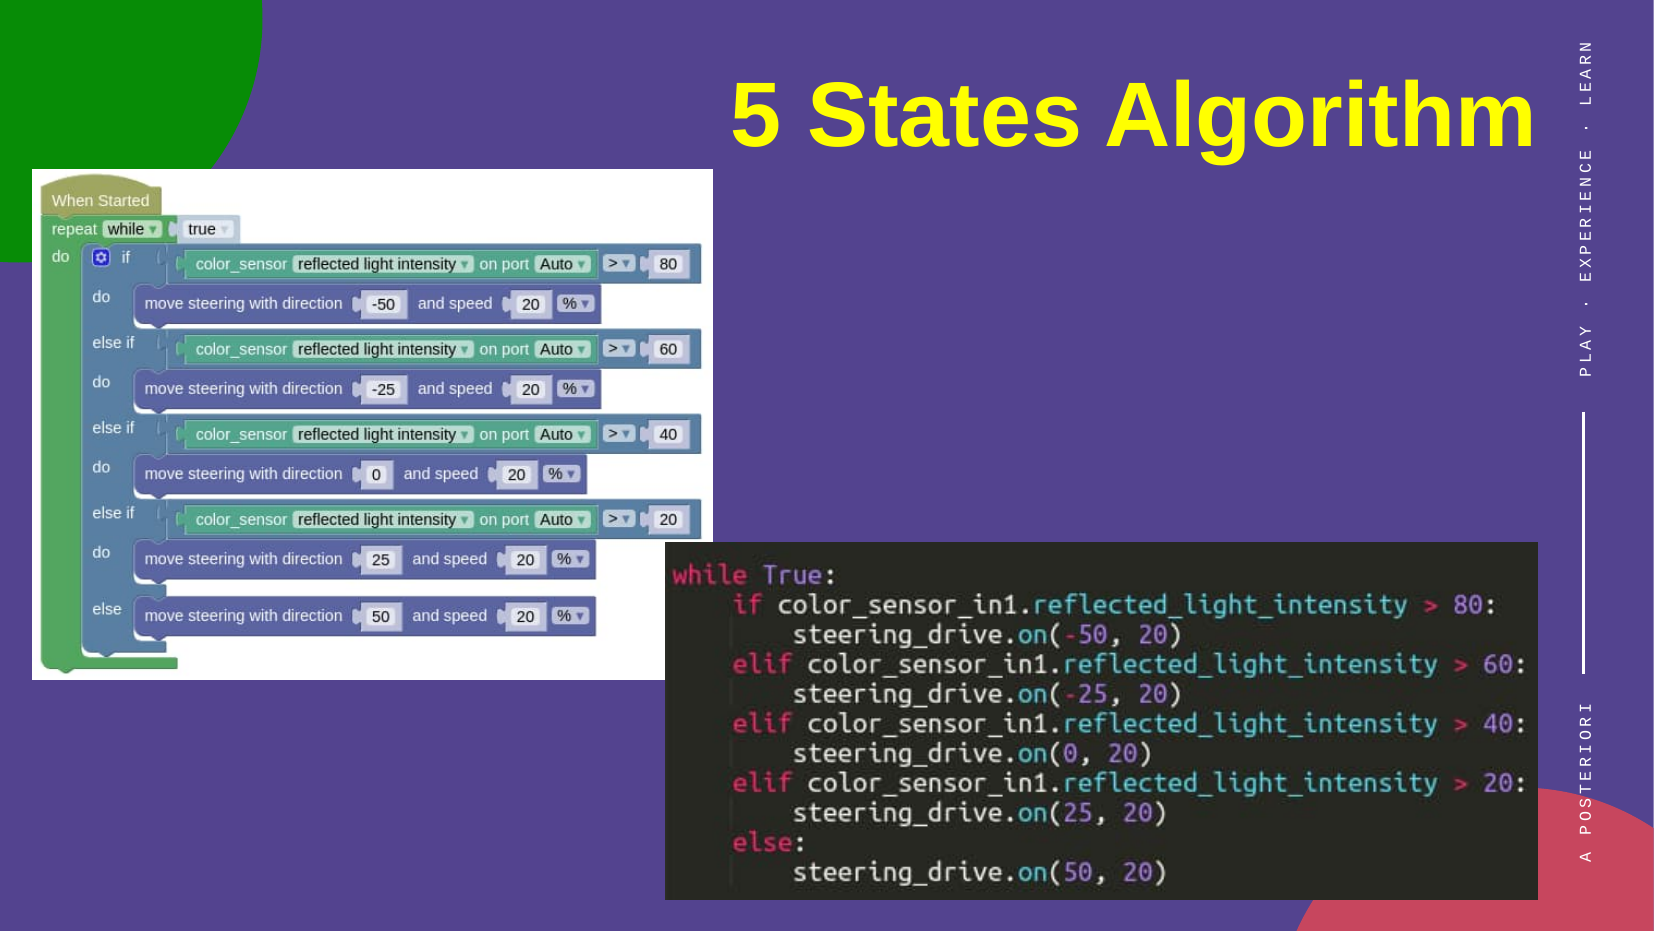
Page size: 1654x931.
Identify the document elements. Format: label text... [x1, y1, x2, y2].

picture [32, 169, 1538, 901]
title 5 States Algorithm [262, 37, 1538, 193]
